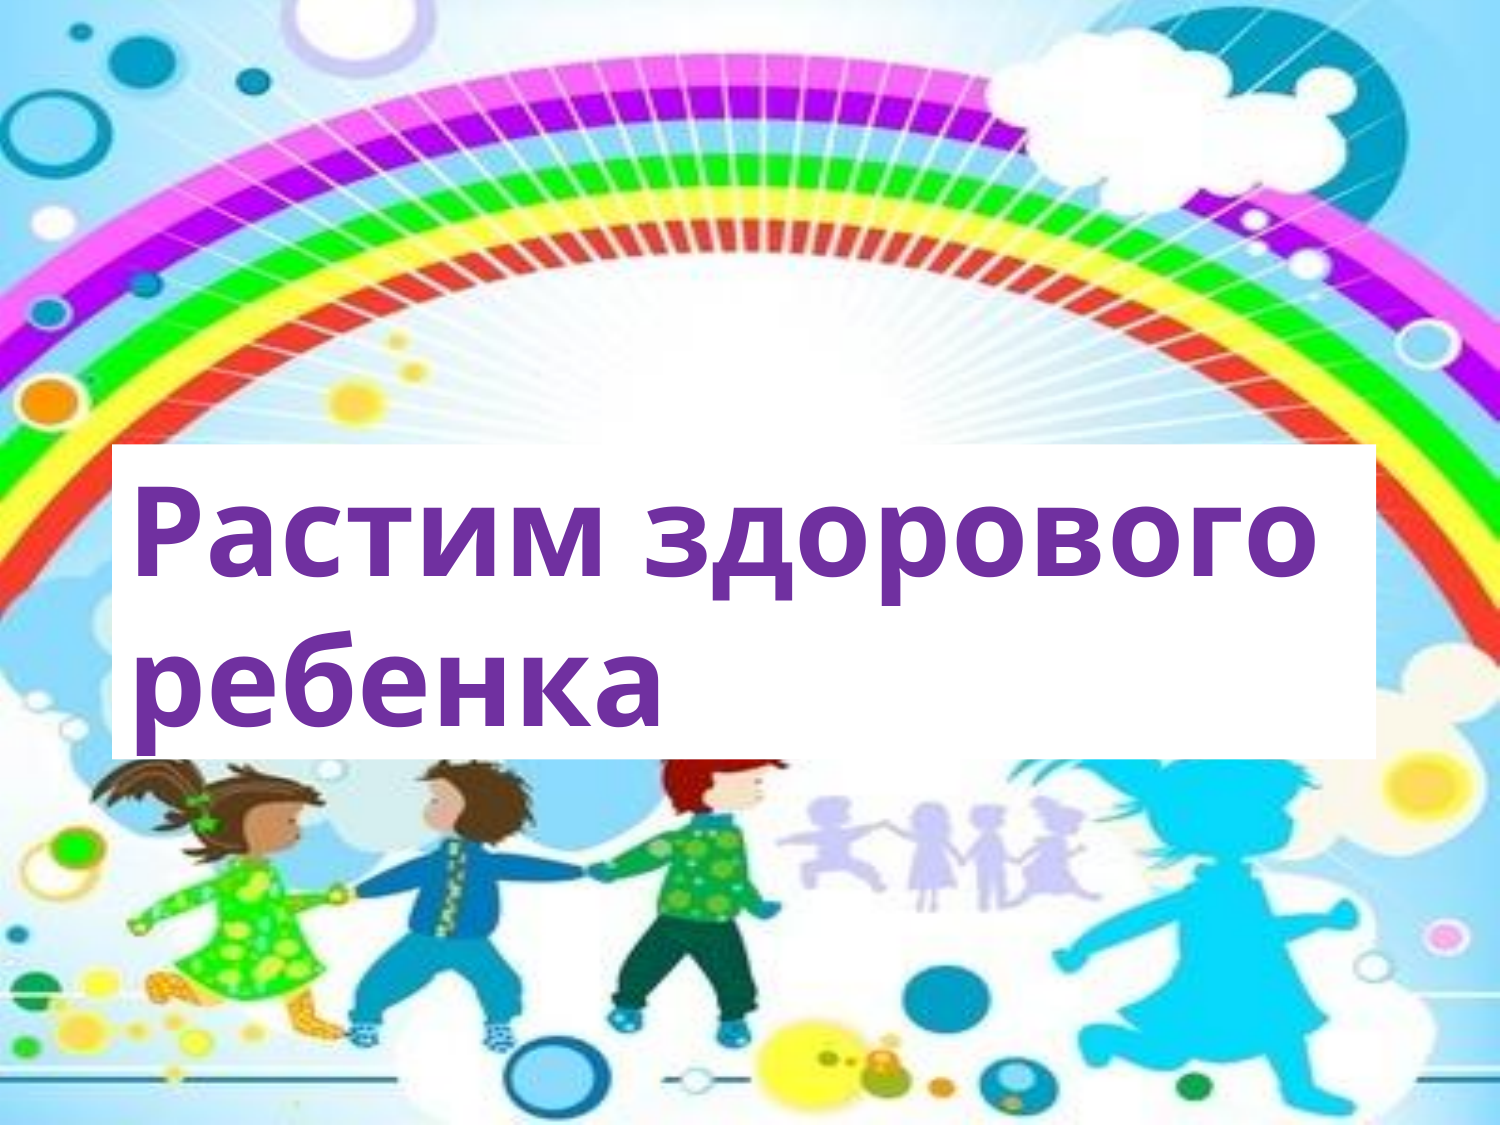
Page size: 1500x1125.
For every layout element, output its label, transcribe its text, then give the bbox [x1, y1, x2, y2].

picture [0, 0, 1500, 1125]
text_box Растим здорового ребенка [112, 444, 1377, 611]
